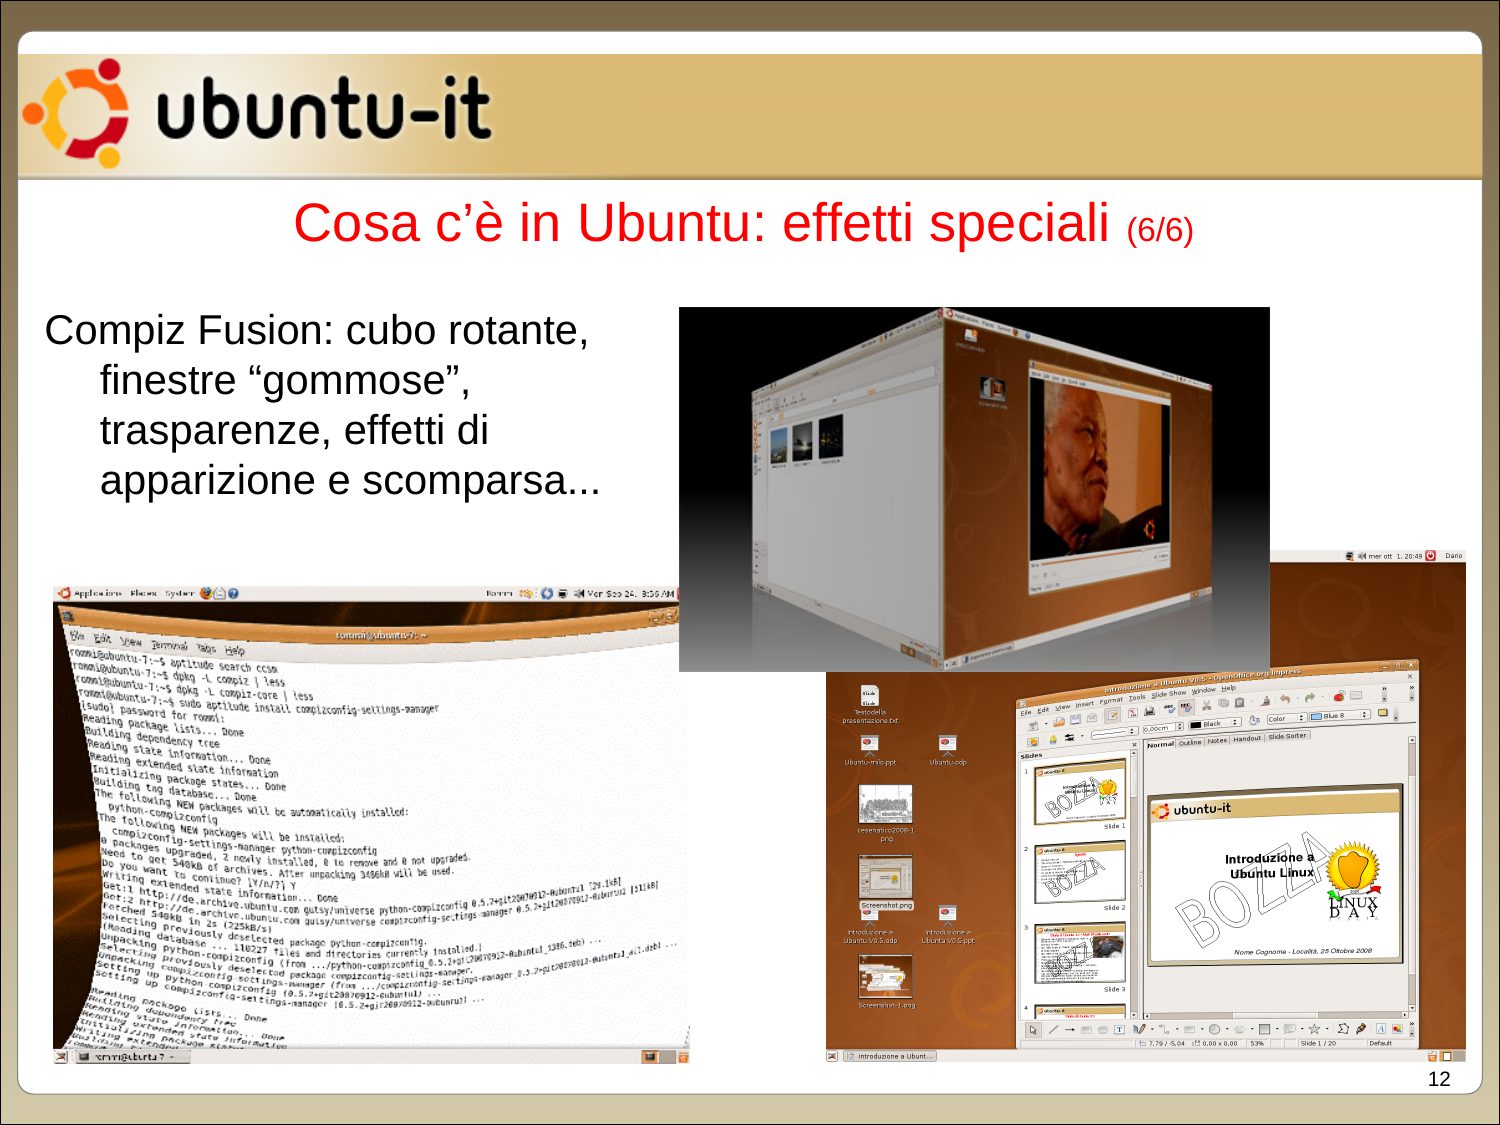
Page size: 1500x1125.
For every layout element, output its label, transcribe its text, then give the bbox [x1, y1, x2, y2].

picture [53, 307, 1466, 1064]
picture [18, 54, 1483, 180]
list Compiz Fusion: cubo rotante, finestre “gommose”, trasparenze, effetti di apparizione e scomparsa... [29, 295, 709, 569]
title Cosa c’è in Ubuntu: effetti speciali (6/6) [17, 178, 1471, 262]
